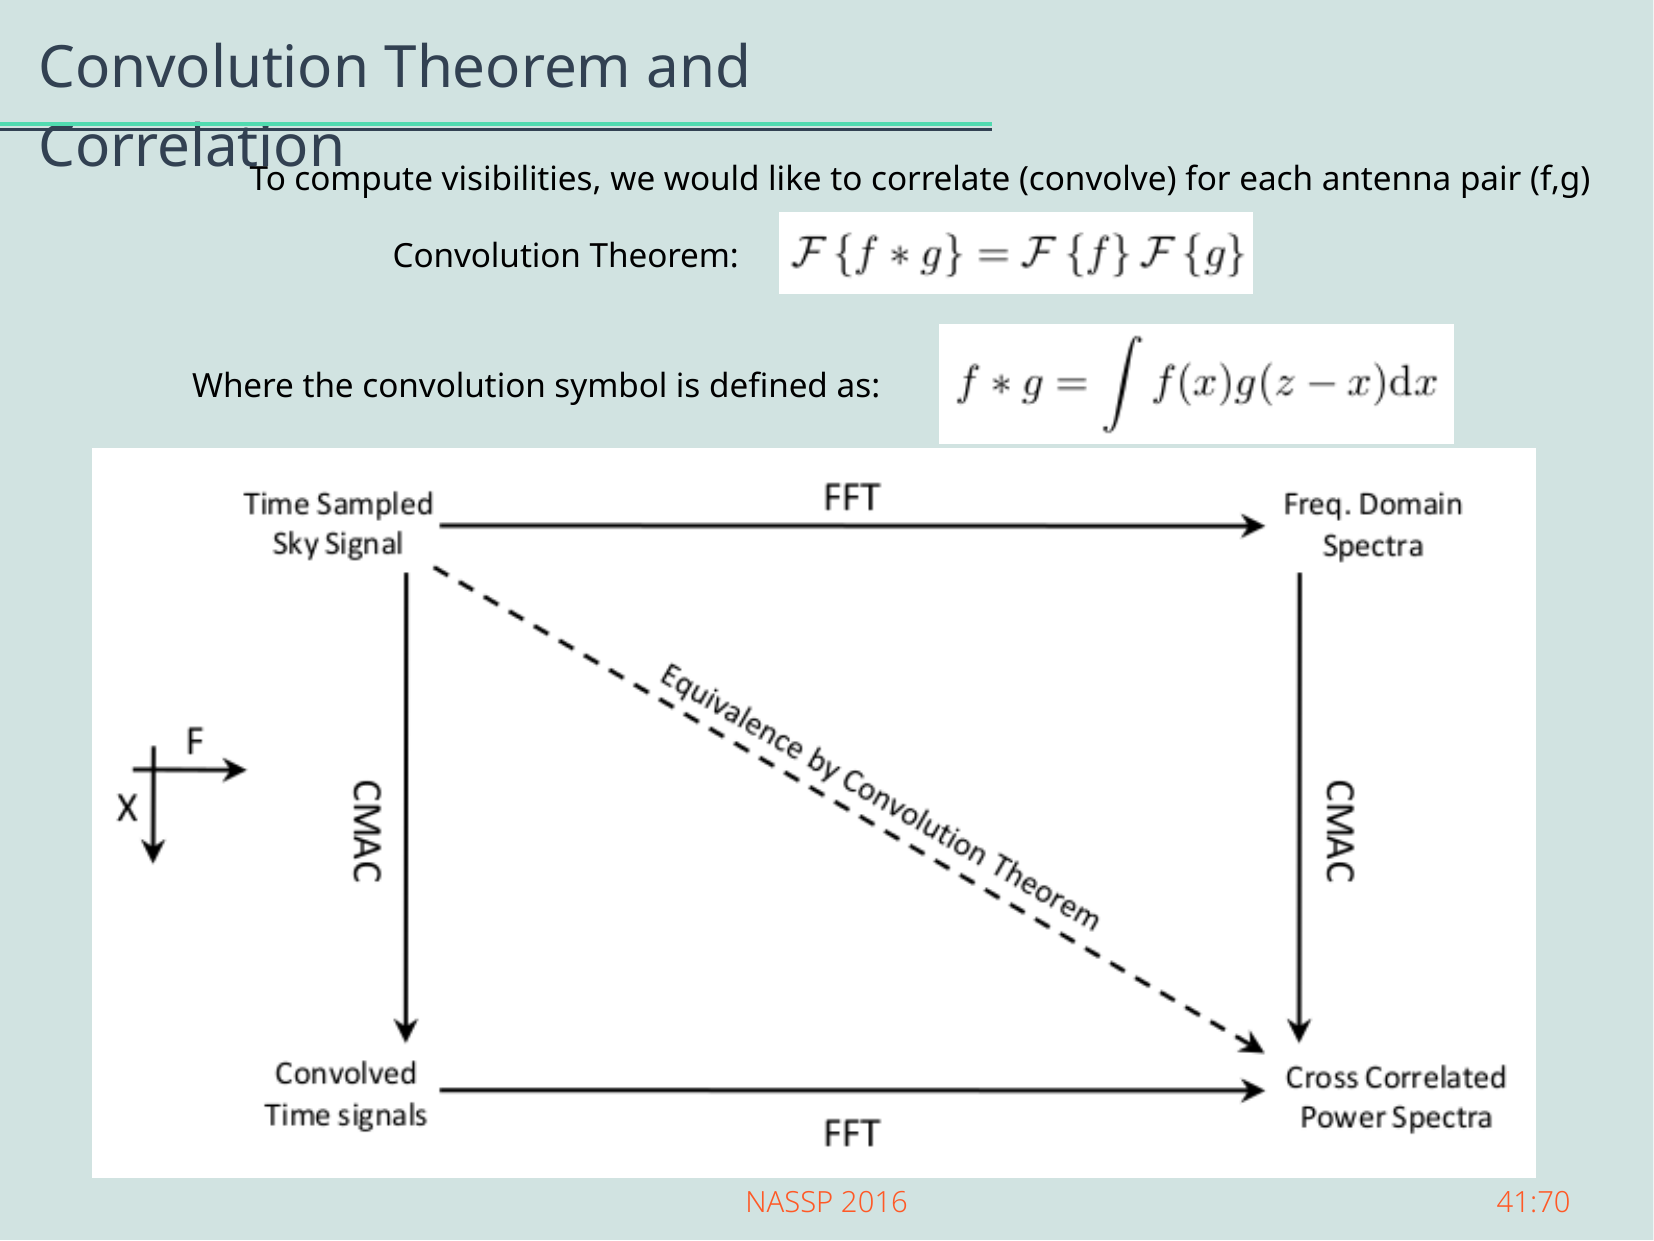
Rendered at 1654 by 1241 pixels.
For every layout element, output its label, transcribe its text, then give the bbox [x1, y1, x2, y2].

text_box Where the convolution symbol is defined as: [177, 354, 939, 410]
text_box Convolution Theorem and Correlation [23, 17, 1063, 103]
text_box To compute visibilities, we would like to correlate (convolve) for each antenna pair (f,g) [234, 147, 1465, 211]
text_box Convolution Theorem: [378, 224, 779, 280]
picture [779, 212, 1253, 294]
picture [939, 324, 1454, 444]
picture [92, 448, 1536, 1178]
